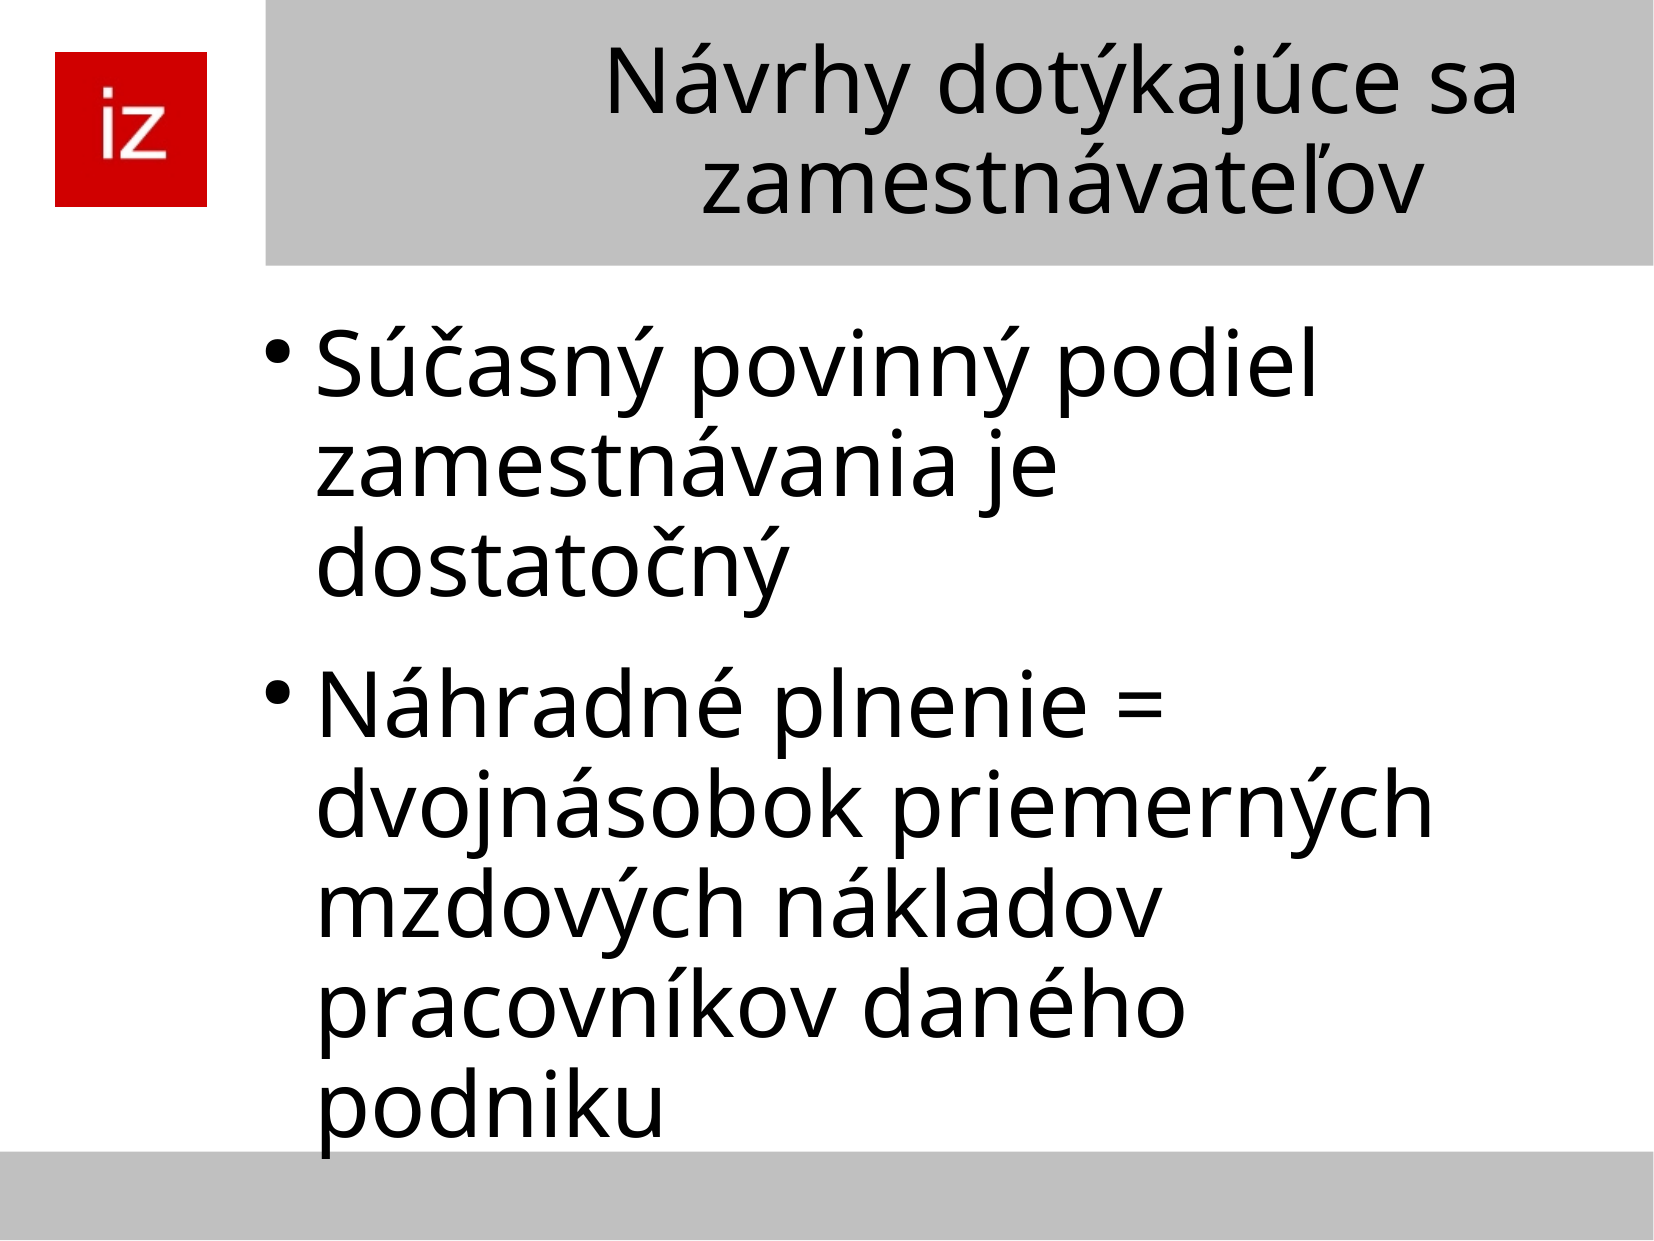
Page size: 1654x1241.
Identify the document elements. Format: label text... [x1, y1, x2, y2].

picture [55, 52, 207, 207]
list Súčasný povinný podiel zamestnávania je dostatočný Náhradné plnenie = dvojnásobok priemerných mzdových nákladov pracovníkov daného podniku [147, 316, 1559, 1152]
title Návrhy dotýkajúce sa zamestnávateľov [561, 29, 1565, 237]
